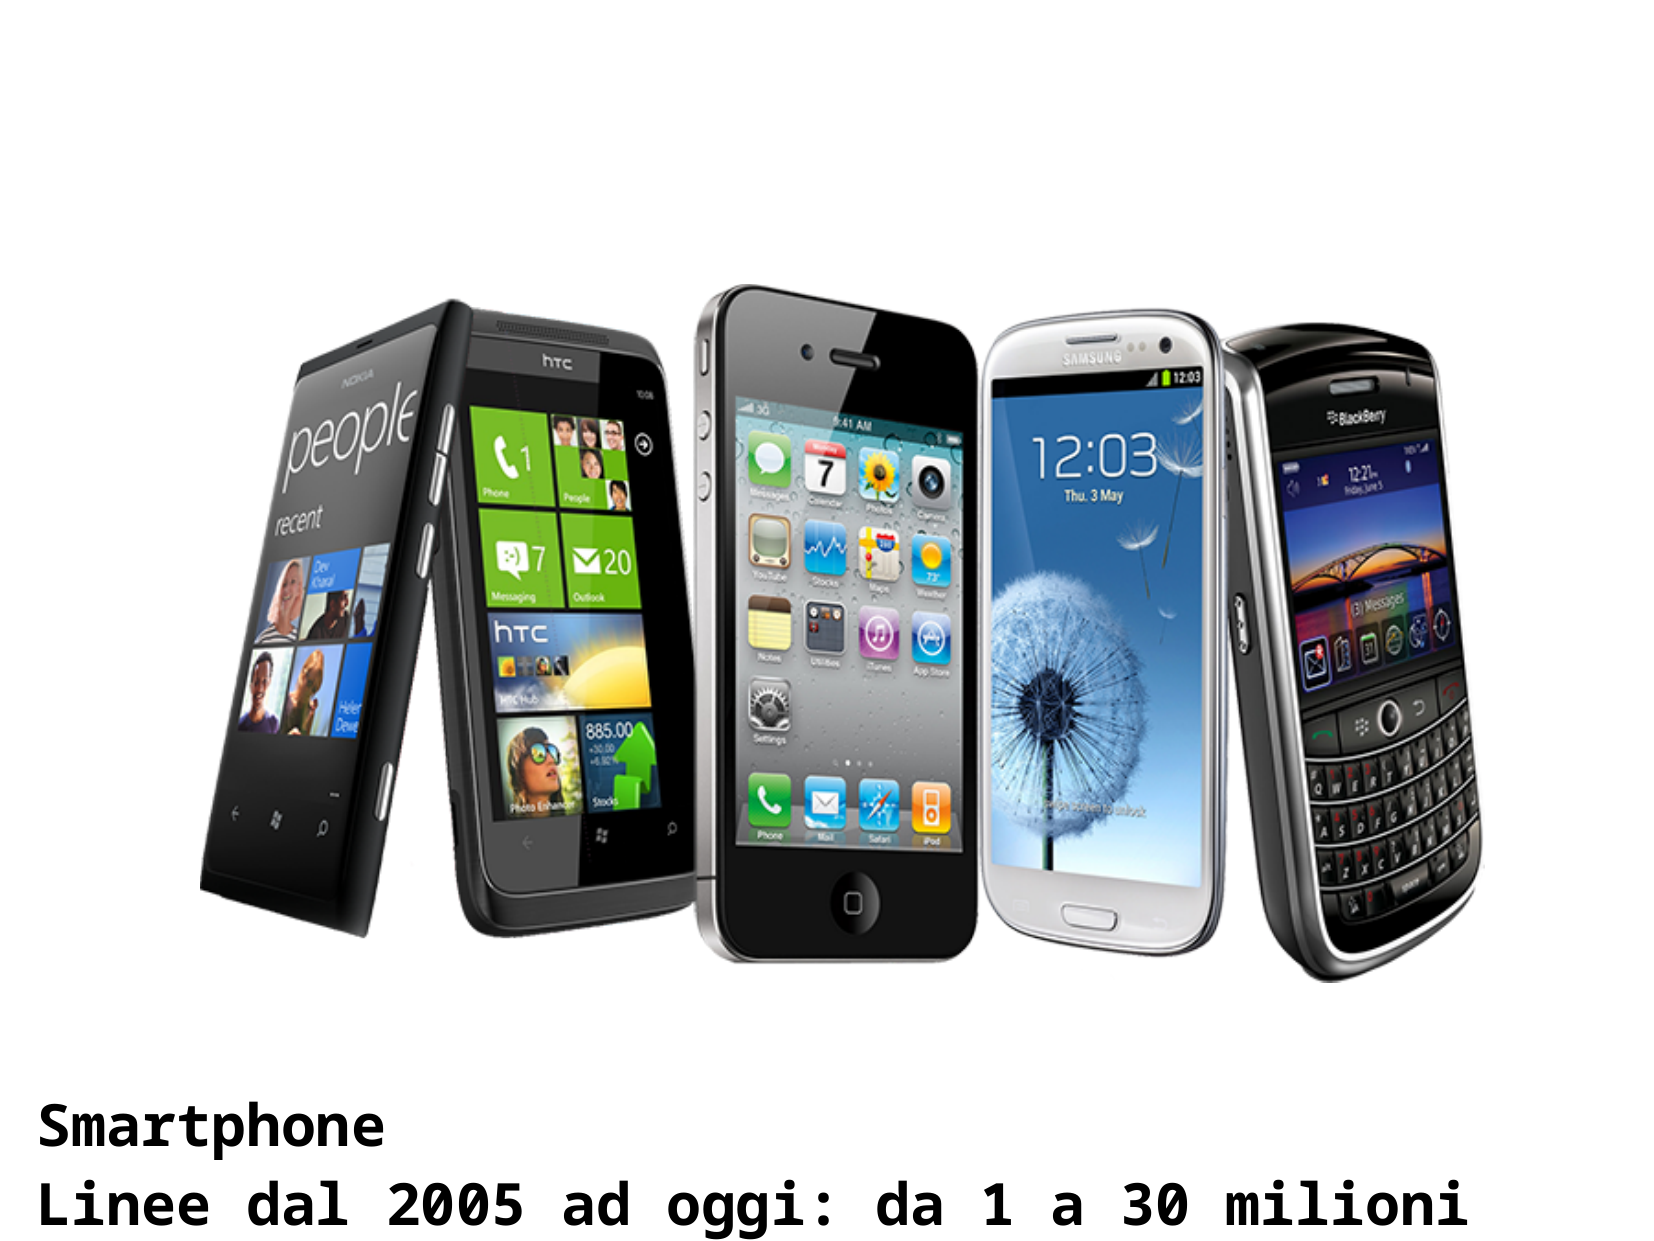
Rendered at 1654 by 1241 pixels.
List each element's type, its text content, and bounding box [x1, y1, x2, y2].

picture [200, 284, 1486, 983]
text_box Smartphone Linee dal 2005 ad oggi: da 1 a 30 milioni [21, 1076, 1487, 1230]
